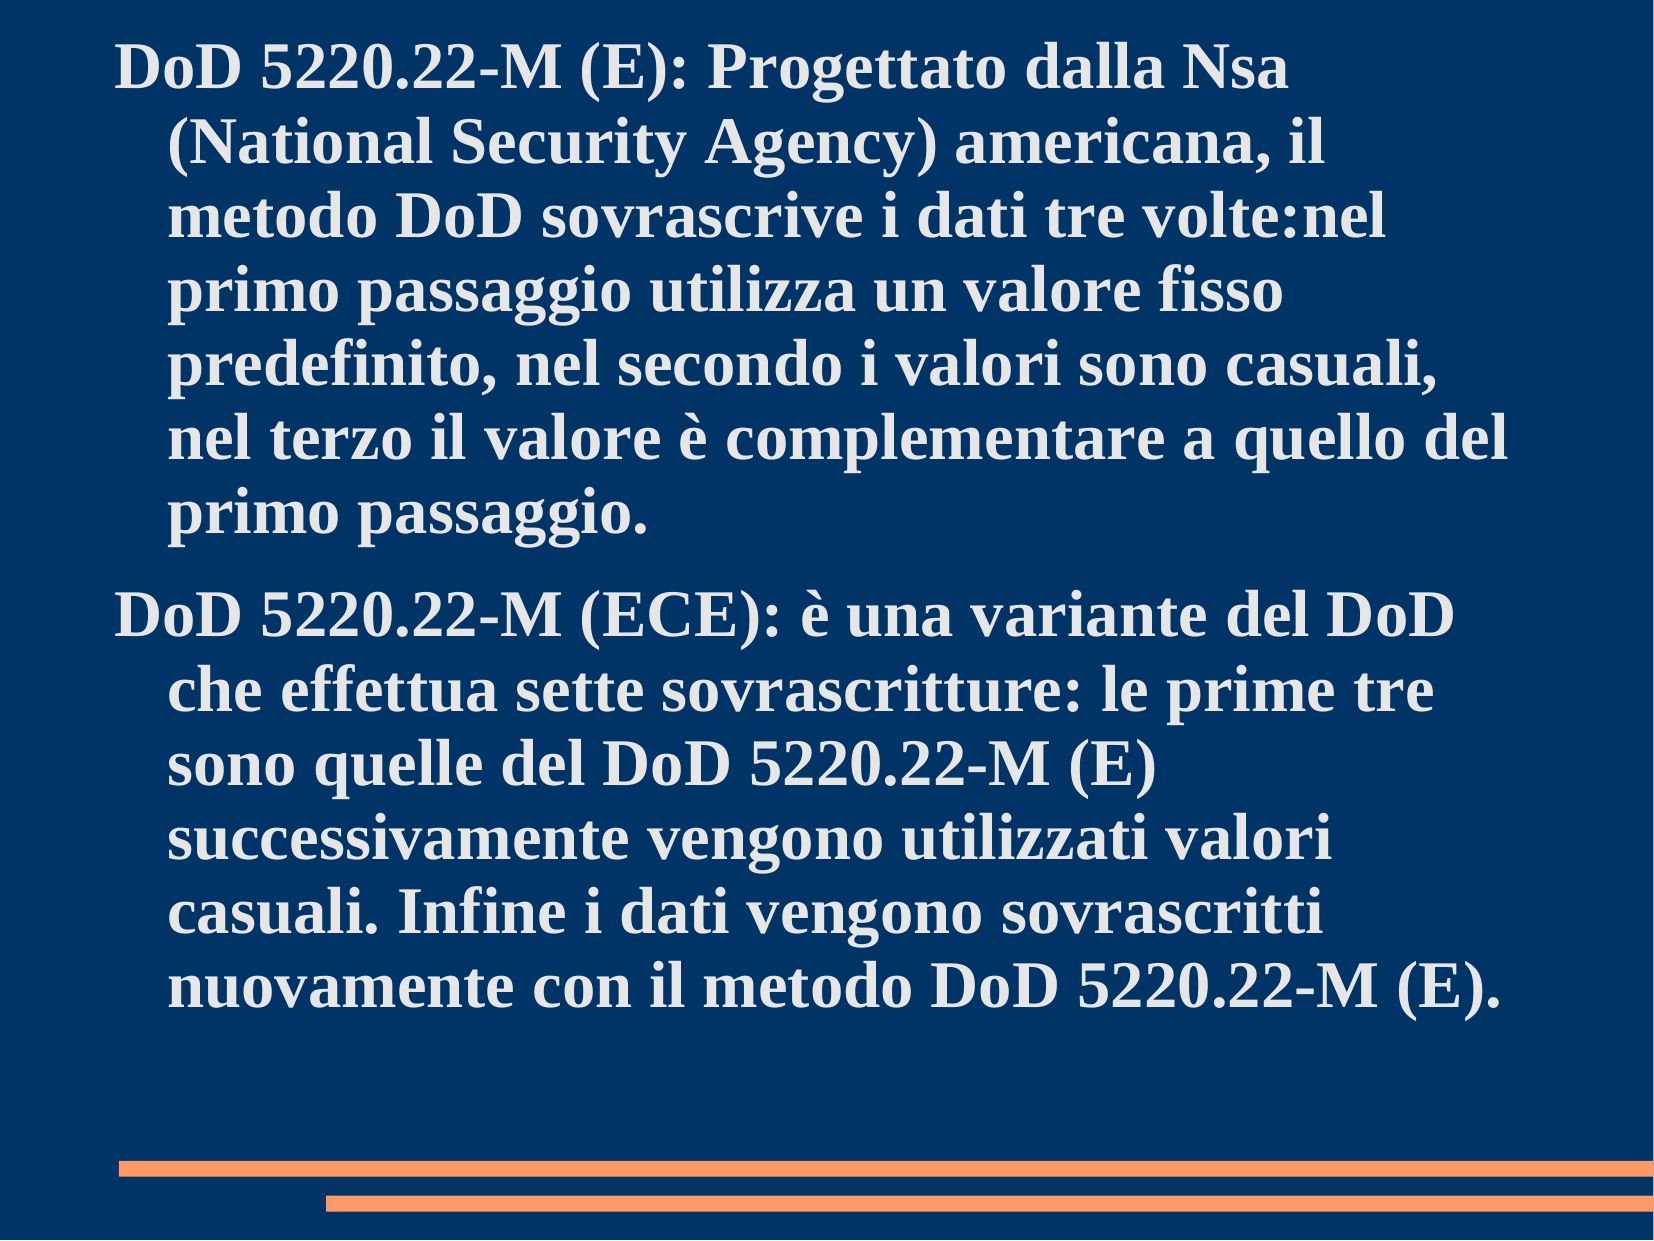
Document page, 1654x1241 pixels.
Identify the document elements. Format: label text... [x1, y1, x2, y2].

list DoD 5220.22-M (E): Progettato dalla Nsa (National Security Agency) americana, il metodo DoD sovrascrive i dati tre volte:nel primo passaggio utilizza un valore fisso predefinito, nel secondo i valori sono casuali, nel terzo il valore è complementare a quello del primo passaggio. DoD 5220.22-M (ECE): è una variante del DoD che effettua sette sovrascritture: le prime tre sono quelle del DoD 5220.22-M (E) successivamente vengono utilizzati valori casuali. Infine i dati vengono sovrascritti nuovamente con il metodo DoD 5220.22-M (E). [96, 29, 1536, 1022]
